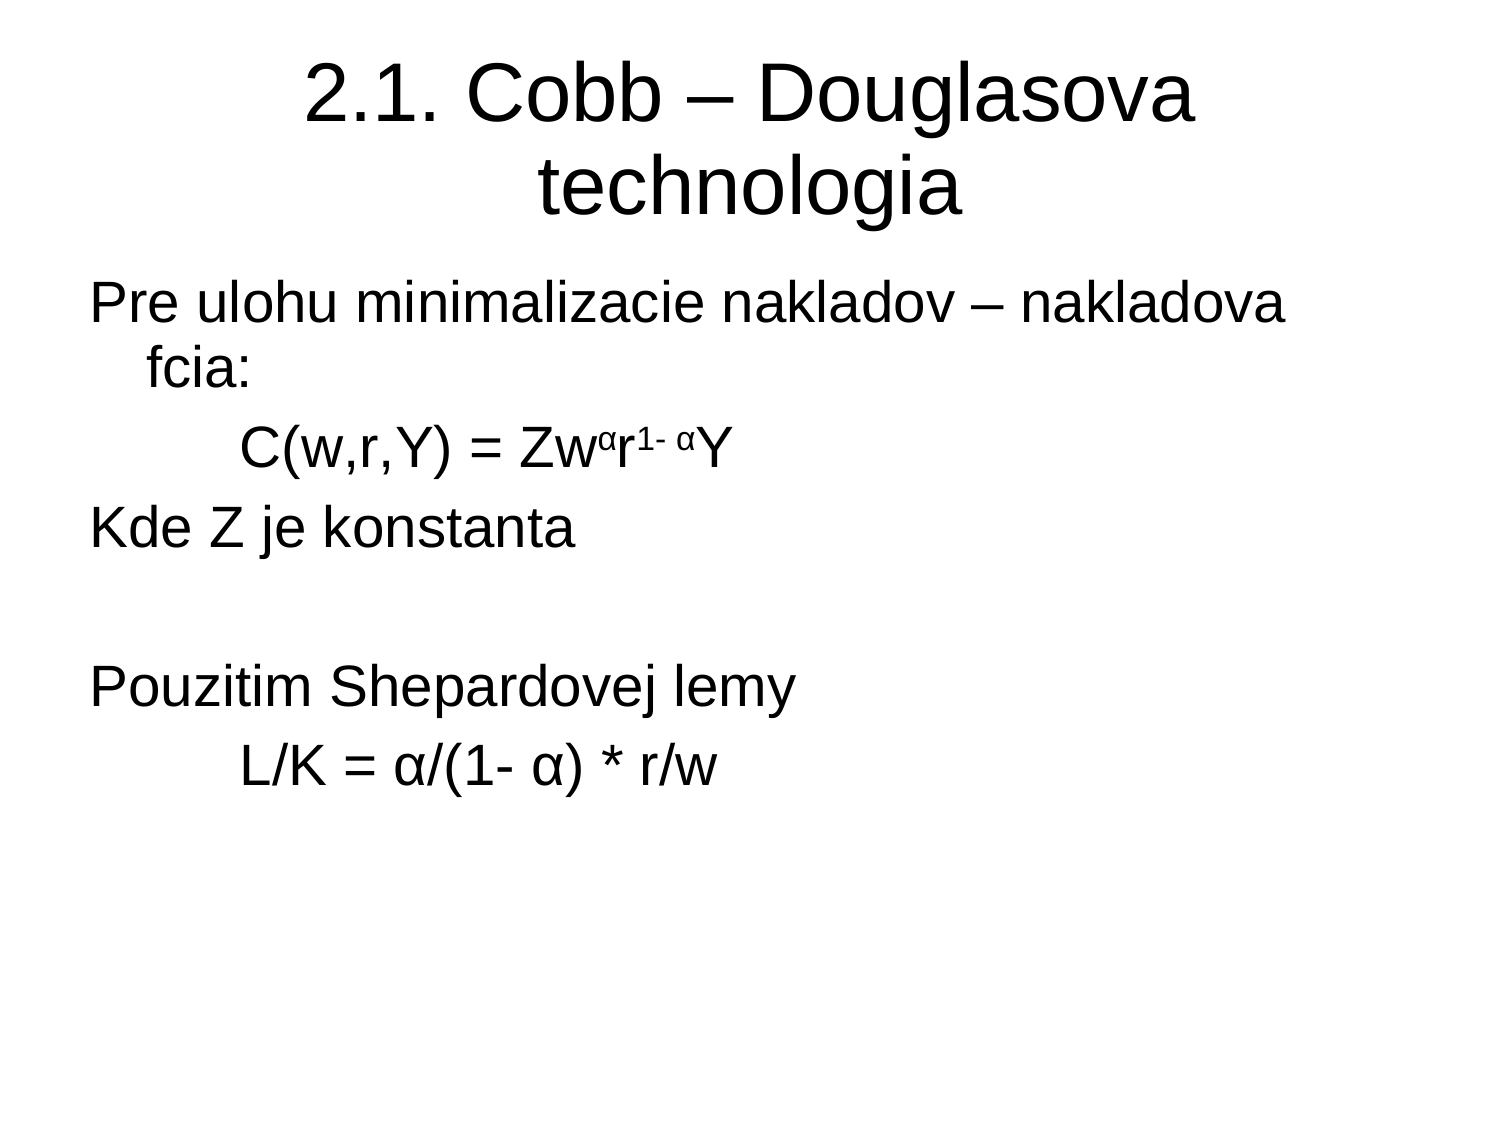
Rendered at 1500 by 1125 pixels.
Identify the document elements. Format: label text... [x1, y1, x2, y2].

list Pre ulohu minimalizacie nakladov – nakladova fcia: C(w,r,Y) = Zwαr1- αY Kde Z je konstanta Pouzitim Shepardovej lemy L/K = α/(1- α) * r/w [75, 262, 1426, 1006]
title 2.1. Cobb – Douglasova technologia [75, 31, 1426, 247]
